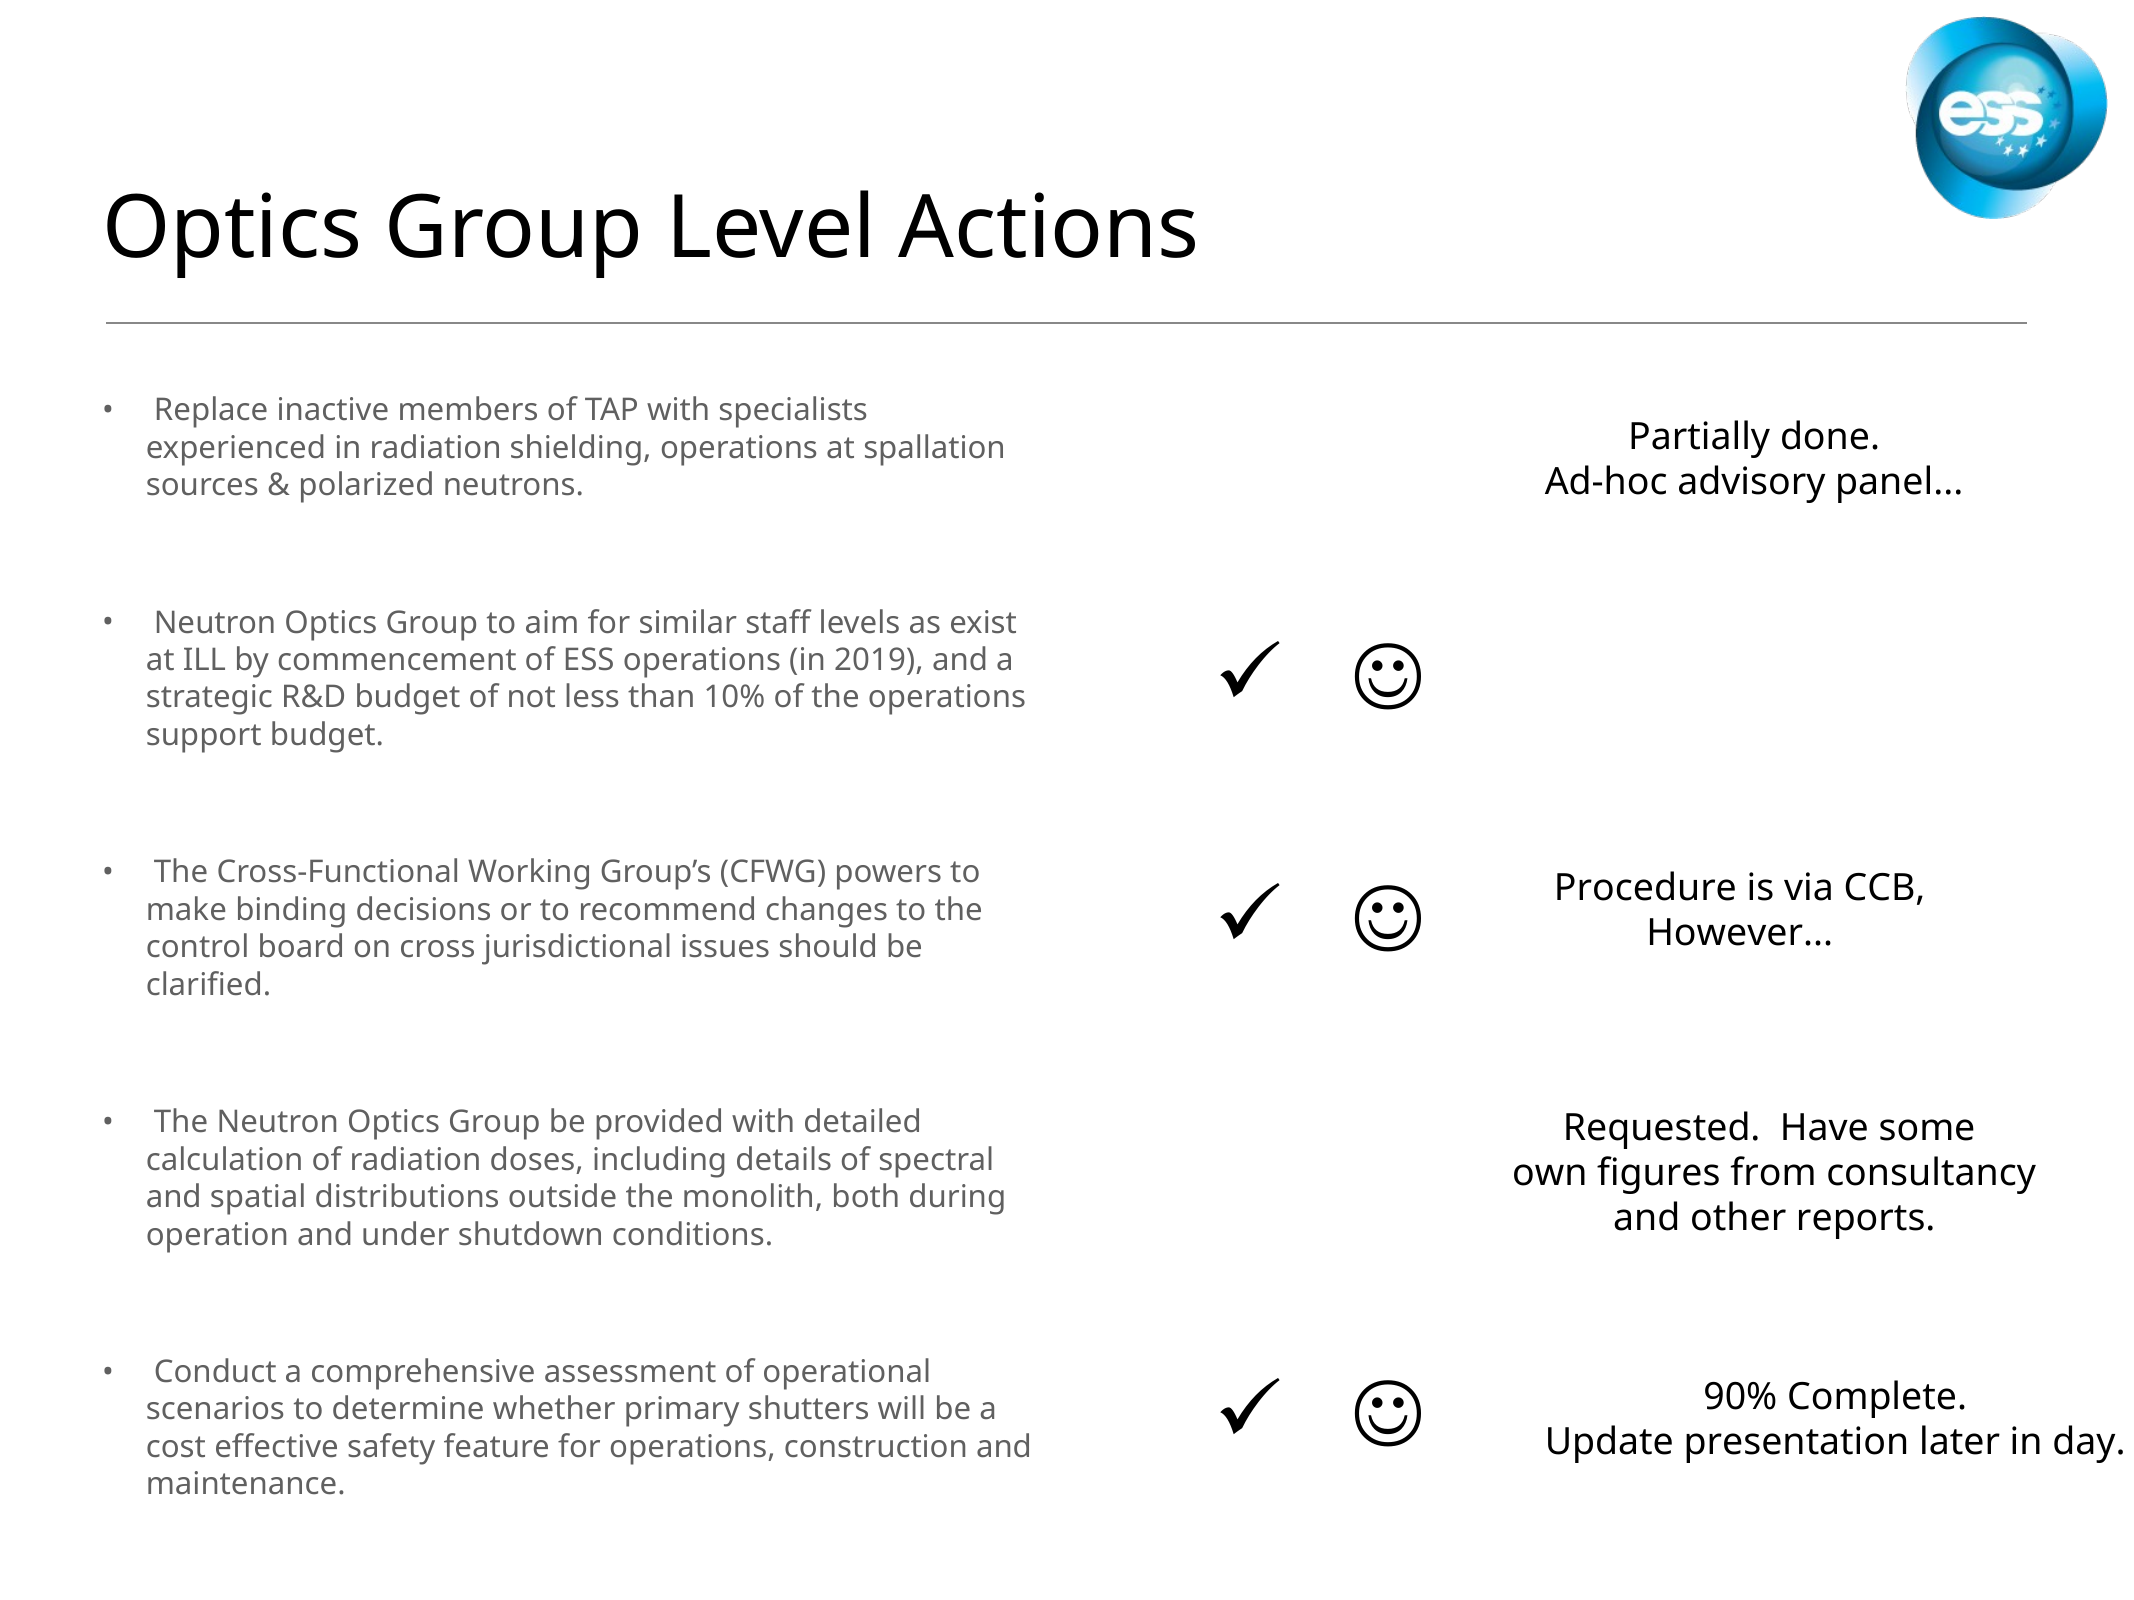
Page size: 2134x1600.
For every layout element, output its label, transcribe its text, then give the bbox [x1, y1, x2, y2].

picture [2049, 119, 2060, 129]
picture [2040, 135, 2046, 147]
text_box ✓ [1200, 855, 1299, 975]
text_box Requested. Have some own figures from consultancy and other reports. [1497, 1095, 2041, 1246]
text_box 90% Complete. Update presentation later in day. [1530, 1365, 2134, 1470]
picture [1905, 16, 2108, 219]
text_box Procedure is via CCB, However... [1539, 855, 1936, 961]
text_box Partially done. Ad-hoc advisory panel... [1530, 405, 1971, 510]
text_box ✓ [1200, 613, 1299, 734]
list Replace inactive members of TAP with specialists experienced in radiation shielding, operations at spallation sources & polarized neutrons. Neutron Optics Group to aim for similar staff levels as exist at ILL by commencement of ESS operations (in 2019), and a strategic R&D budget of not less than 10% of the operations support budget. The Cross-Functional Working Group’s (CFWG) powers to make binding decisions or to recommend changes to the control board on cross jurisdictional issues should be clarified. The Neutron Optics Group be provided with detailed calculation of radiation doses, including details of spectral and spatial distributions outside the monolith, both during operation and under shutdown conditions. Conduct a comprehensive assessment of operational scenarios to determine whether primary shutters will be a cost effective safety feature for operations, construction and maintenance. [93, 381, 1044, 1510]
text_box  [1336, 613, 1441, 734]
title Optics Group Level Actions [93, 54, 2040, 284]
picture [2040, 67, 2052, 130]
picture [2054, 70, 2061, 81]
text_box  [1336, 1350, 1441, 1470]
text_box ✓ [1200, 1350, 1299, 1470]
text_box  [1336, 855, 1441, 975]
